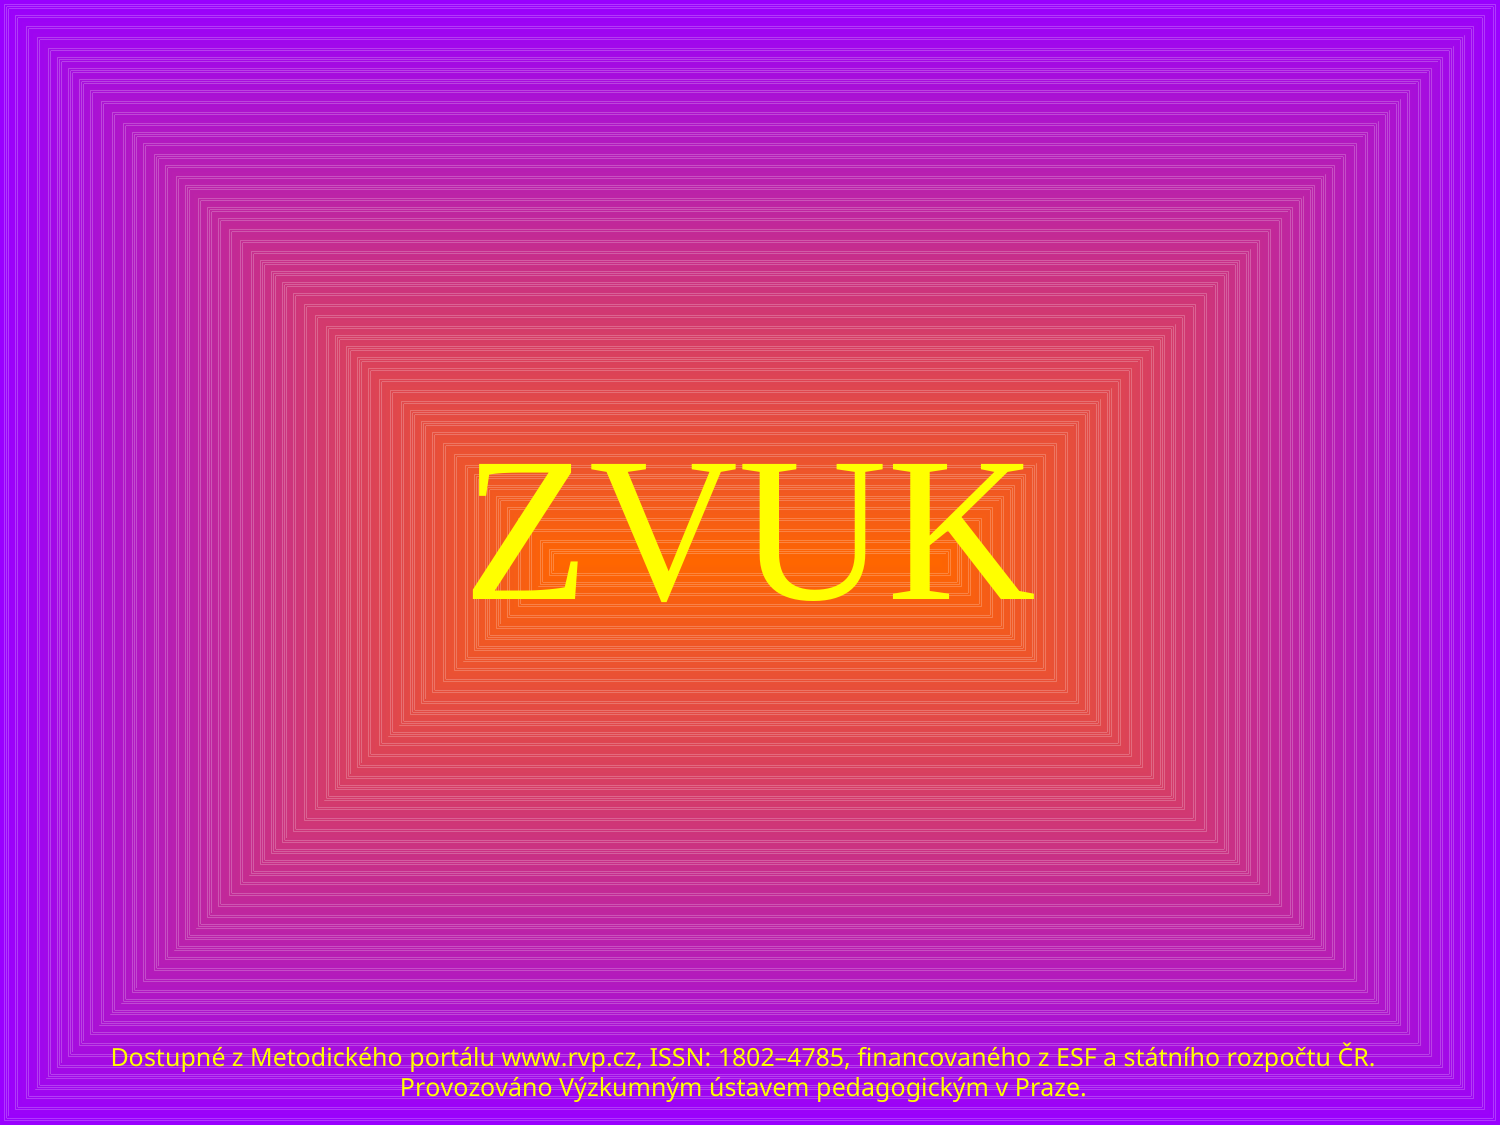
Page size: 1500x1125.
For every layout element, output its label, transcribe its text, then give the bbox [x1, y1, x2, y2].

text_box Dostupné z Metodického portálu www.rvp.cz, ISSN: 1802–4785, financovaného z ESF a státního rozpočtu ČR. Provozováno Výzkumným ústavem pedagogickým v Praze. [35, 1041, 1454, 1102]
text_box ZVUK [0, 385, 1500, 649]
